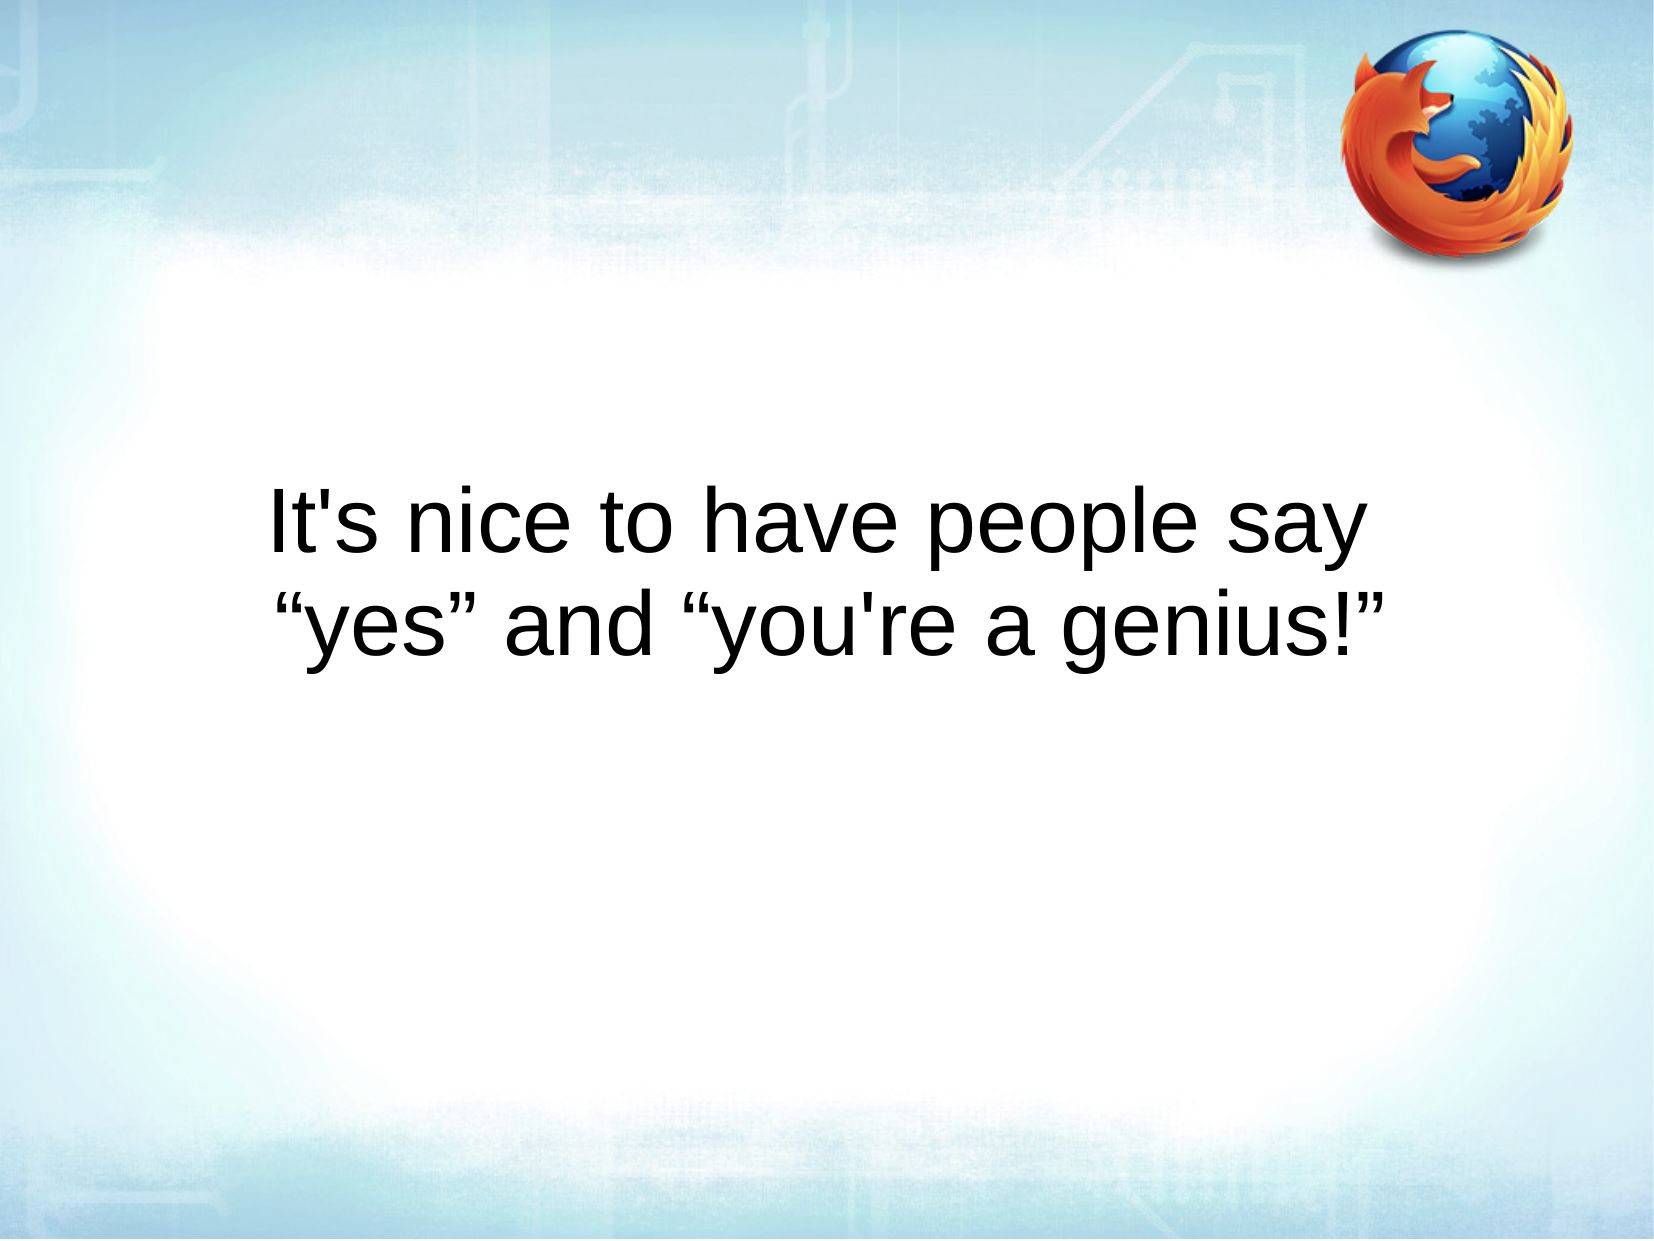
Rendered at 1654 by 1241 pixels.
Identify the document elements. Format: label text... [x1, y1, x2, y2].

title It's nice to have people say “yes” and “you're a genius!” [87, 475, 1576, 782]
picture [0, 0, 1654, 1239]
